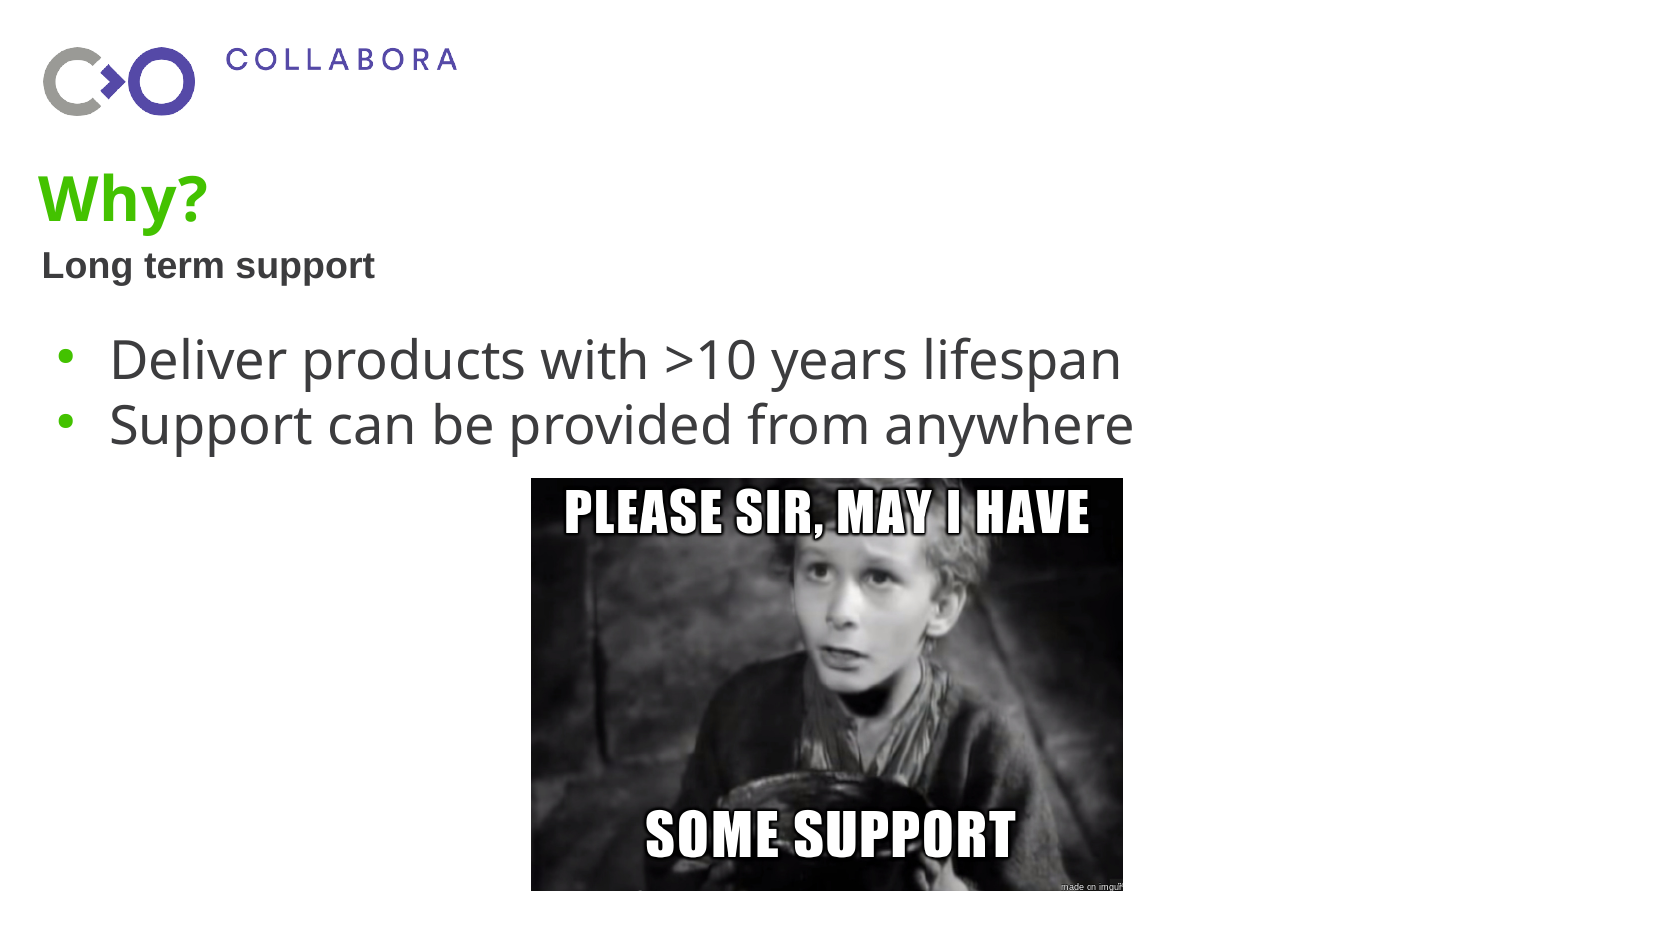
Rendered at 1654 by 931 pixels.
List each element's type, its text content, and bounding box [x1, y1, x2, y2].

text_box Long term support [41, 240, 1614, 290]
list Deliver products with >10 years lifespan Support can be provided from anywhere [38, 325, 1614, 581]
picture [531, 478, 1123, 891]
picture [43, 47, 457, 116]
title Why? [38, 159, 1614, 216]
